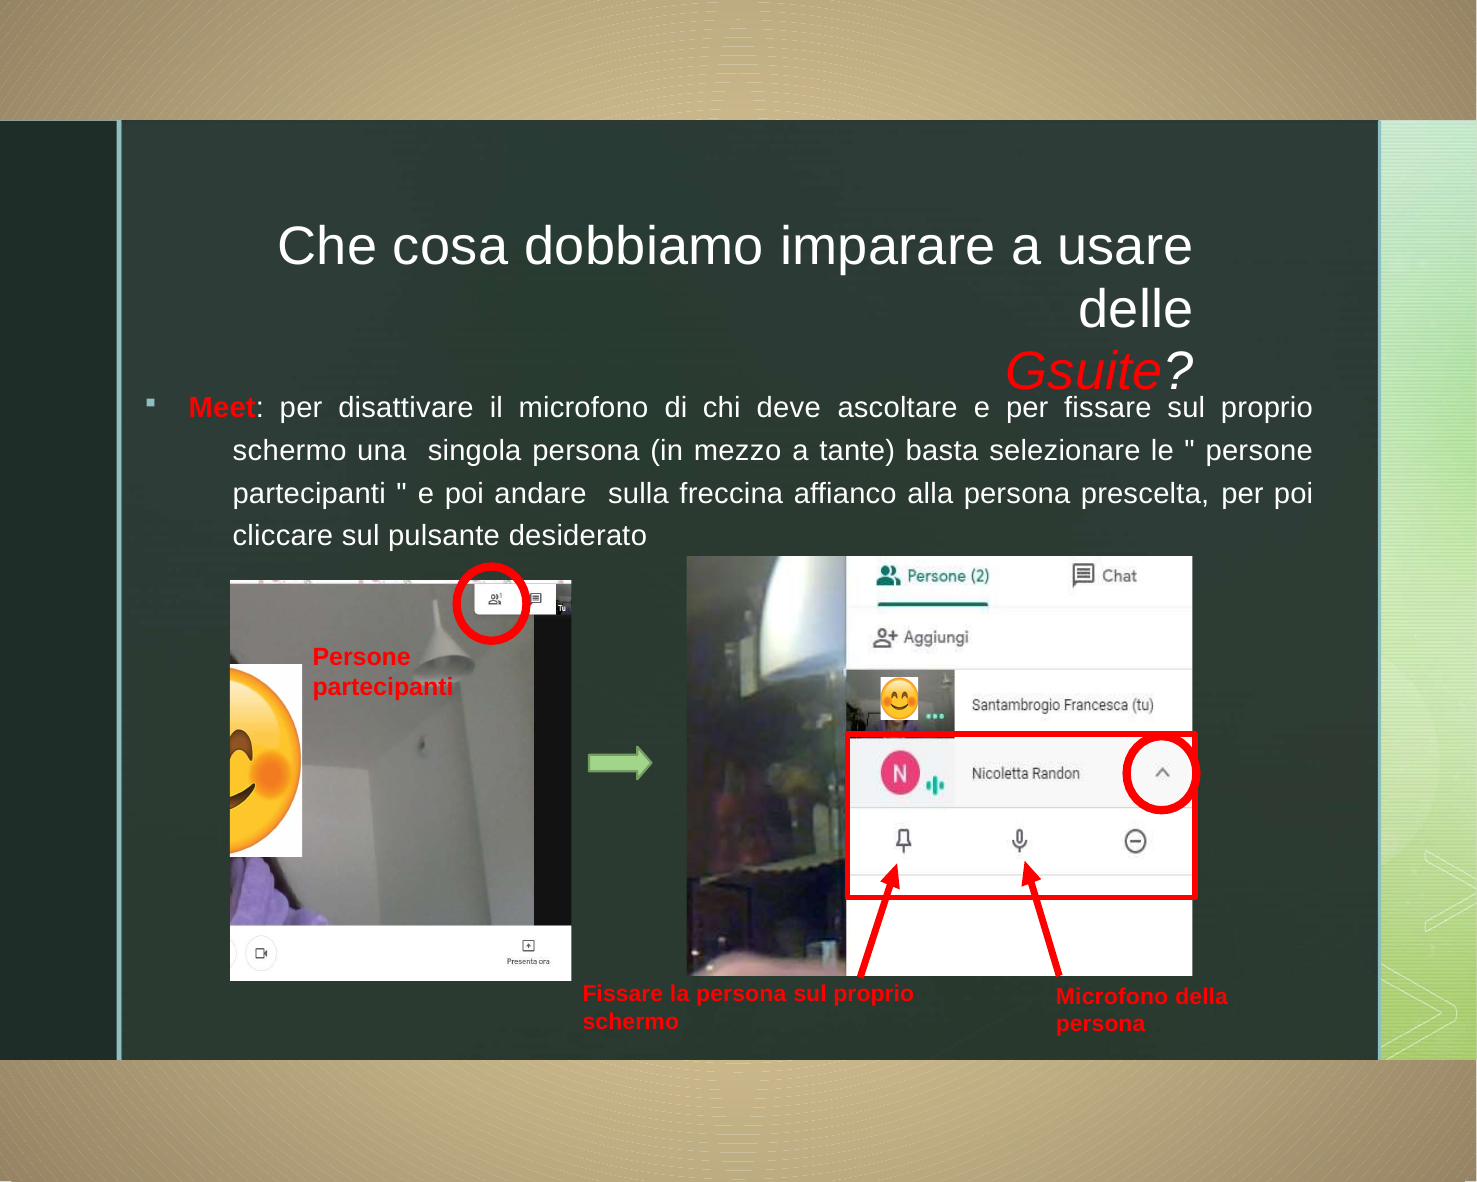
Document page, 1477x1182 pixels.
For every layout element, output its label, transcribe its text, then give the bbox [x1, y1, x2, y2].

text_box [850, 737, 1192, 895]
text_box [230, 580, 571, 980]
text_box Microfono della persona [1054, 979, 1306, 1038]
text_box Meet: per disattivare il microfono di chi deve ascoltare e per fissare sul proprio schermo una singola persona (in mezzo a tante) basta selezionare le " persone partecipanti " e poi andare sulla freccina affianco alla persona prescelta, per poi cliccare sul pulsante desiderato [141, 379, 1320, 554]
text_box Persone partecipanti [310, 638, 558, 701]
text_box [591, 752, 649, 774]
text_box Fissare la persona sul proprio schermo [580, 976, 987, 1035]
text_box [687, 557, 1192, 978]
text_box [1182, 737, 1192, 746]
text_box [1131, 741, 1192, 806]
title Che cosa dobbiamo imparare a usare delle Gsuite? [277, 210, 1321, 340]
text_box [461, 580, 522, 636]
